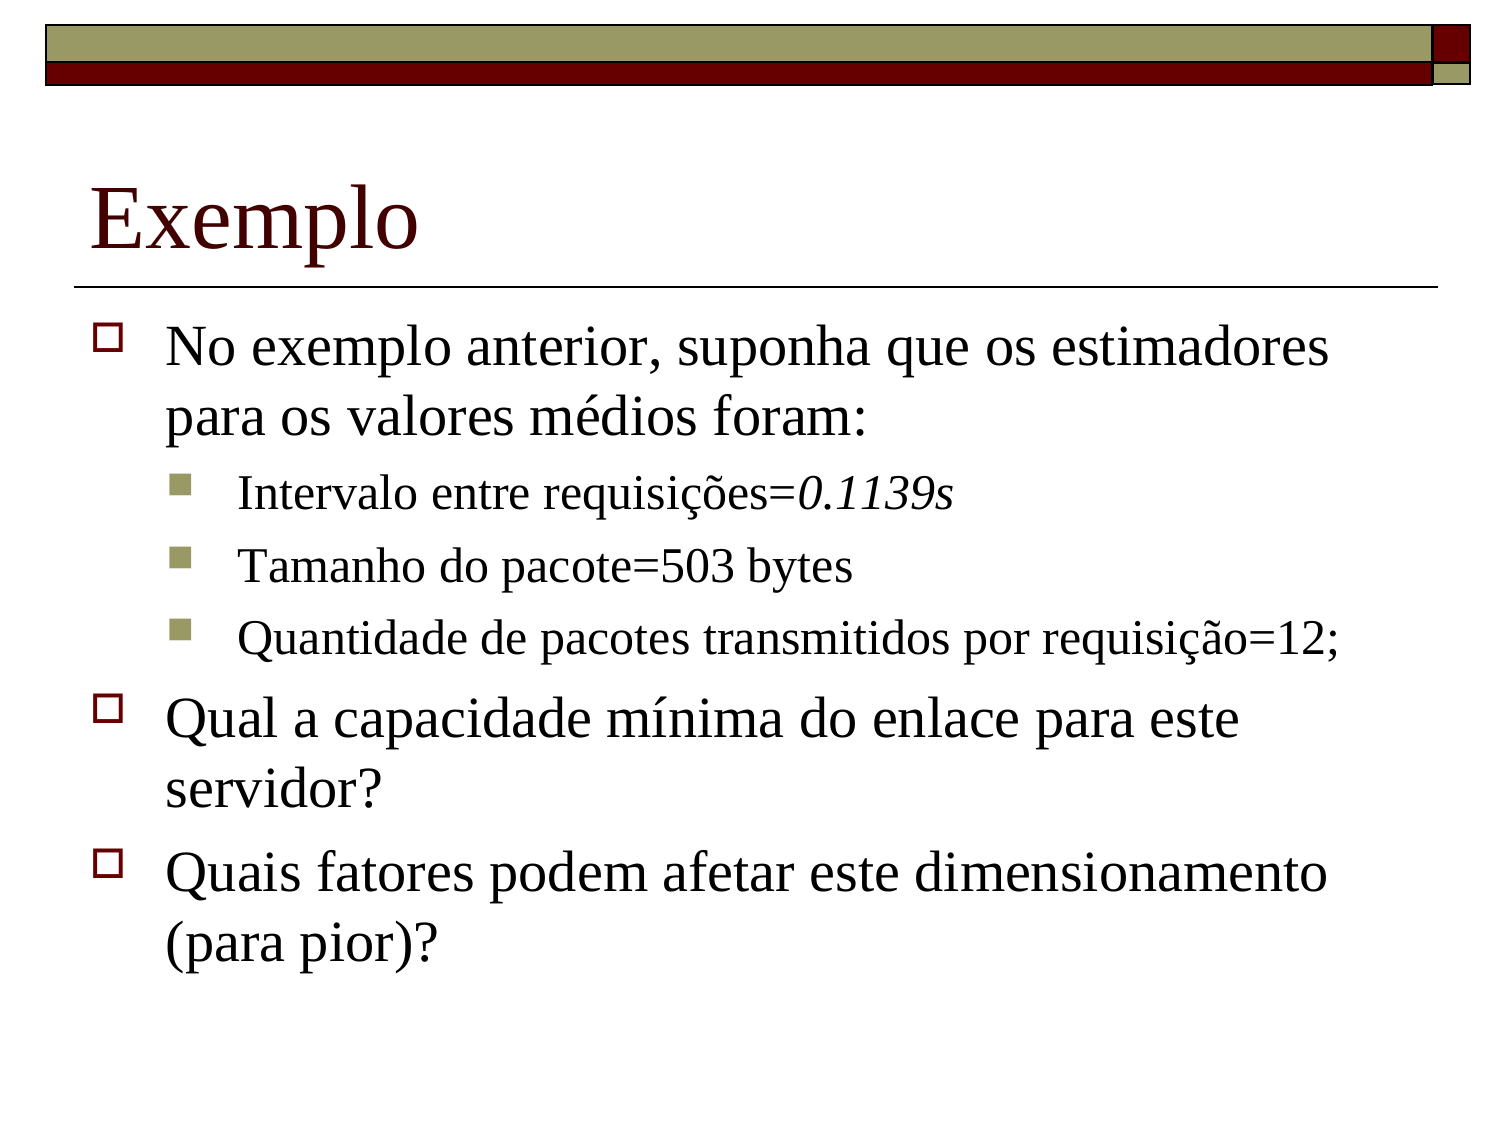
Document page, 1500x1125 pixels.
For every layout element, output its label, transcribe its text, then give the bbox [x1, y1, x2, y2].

title Exemplo [75, 87, 1426, 275]
list No exemplo anterior, suponha que os estimadores para os valores médios foram: Intervalo entre requisições=0.1139s Tamanho do pacote=503 bytes Quantidade de pacotes transmitidos por requisição=12; Qual a capacidade mínima do enlace para este servidor? Quais fatores podem afetar este dimensionamento (para pior)? [75, 299, 1426, 1006]
